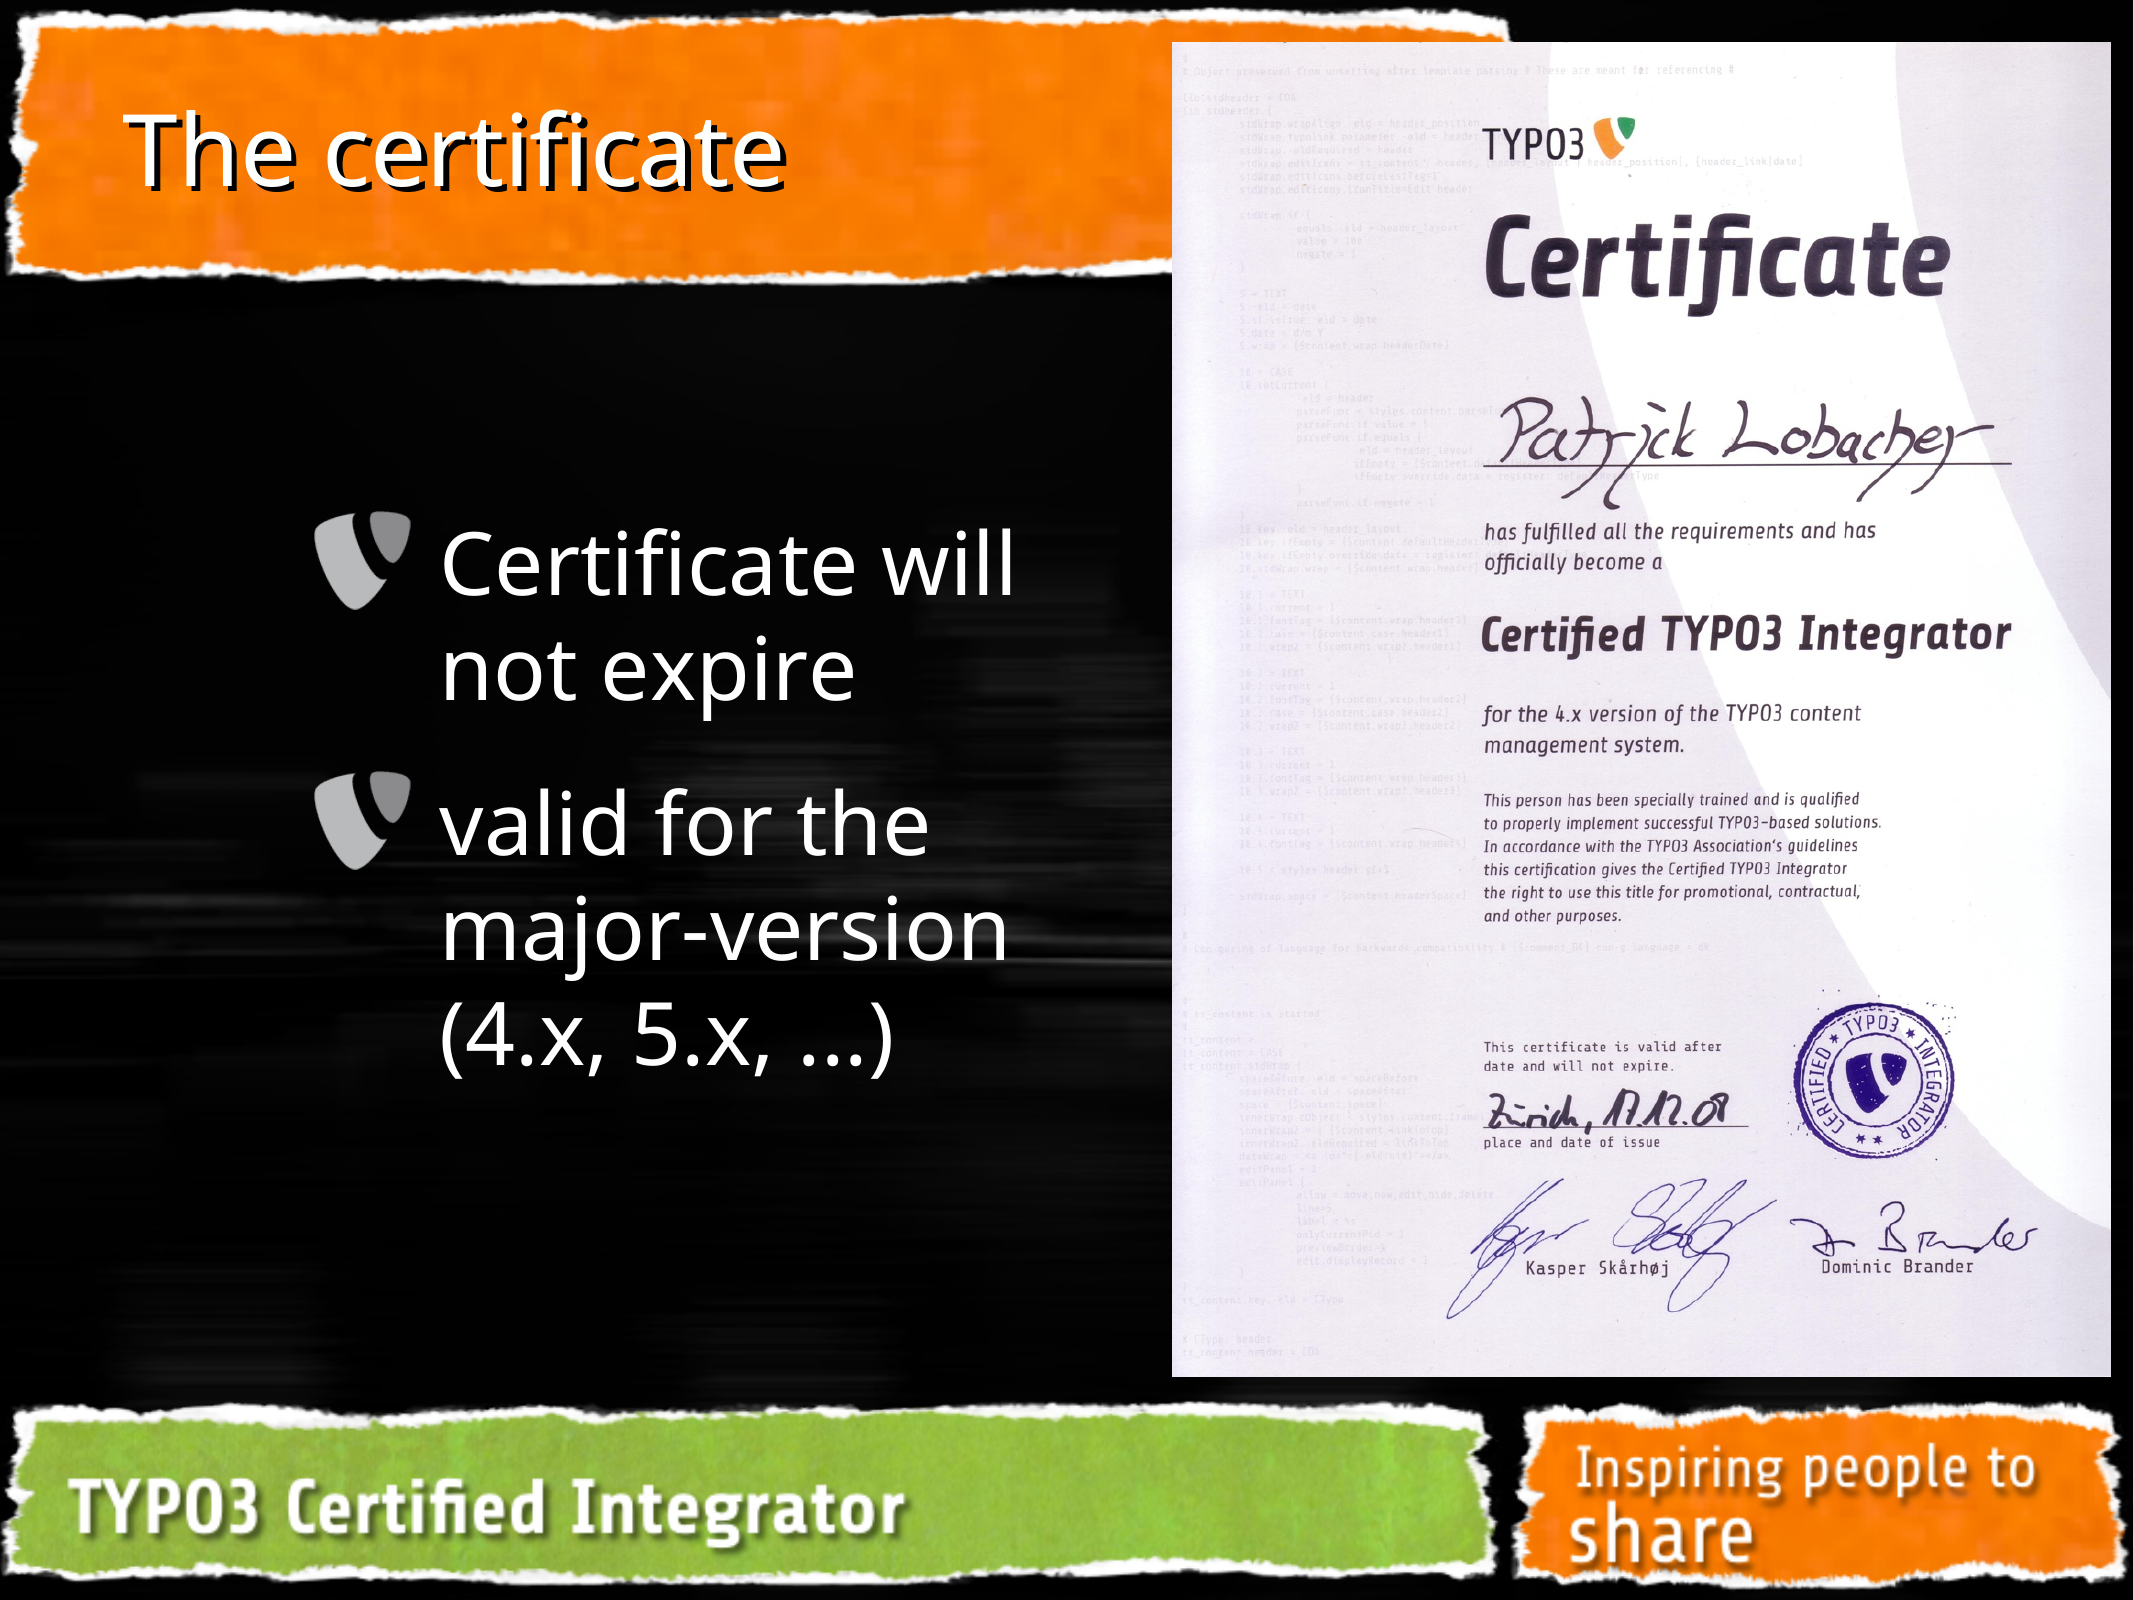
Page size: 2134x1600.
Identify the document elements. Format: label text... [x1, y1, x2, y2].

picture [0, 0, 2134, 1600]
title The certificate [114, 74, 1172, 215]
text_box Certificate will not expire valid for the major-version (4.x, 5.x, ...) [208, 454, 1925, 1392]
